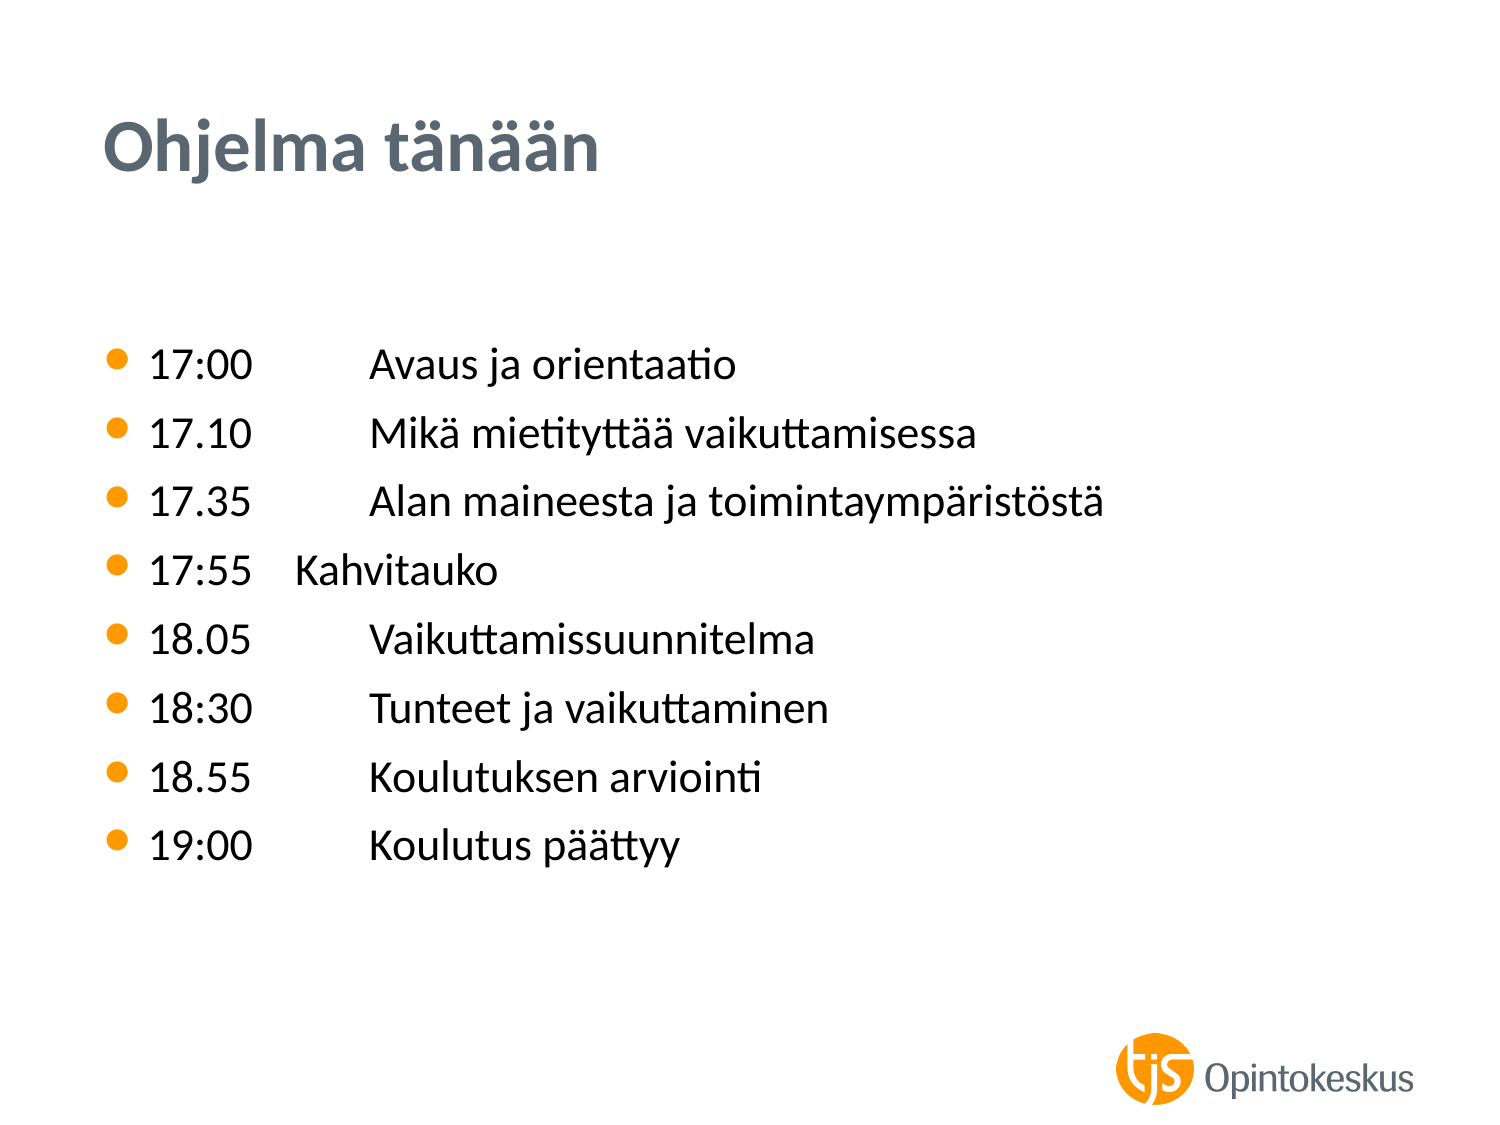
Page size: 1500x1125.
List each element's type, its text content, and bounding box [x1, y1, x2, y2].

title Ohjelma tänään [88, 88, 1412, 266]
picture [1116, 1033, 1413, 1105]
list 17:00 Avaus ja orientaatio 17.10 Mikä mietityttää vaikuttamisessa 17.35 Alan maineesta ja toimintaympäristöstä 17:55 Kahvitauko 18.05 Vaikuttamissuunnitelma 18:30 Tunteet ja vaikuttaminen 18.55 Koulutuksen arviointi 19:00 Koulutus päättyy [88, 324, 1412, 1004]
